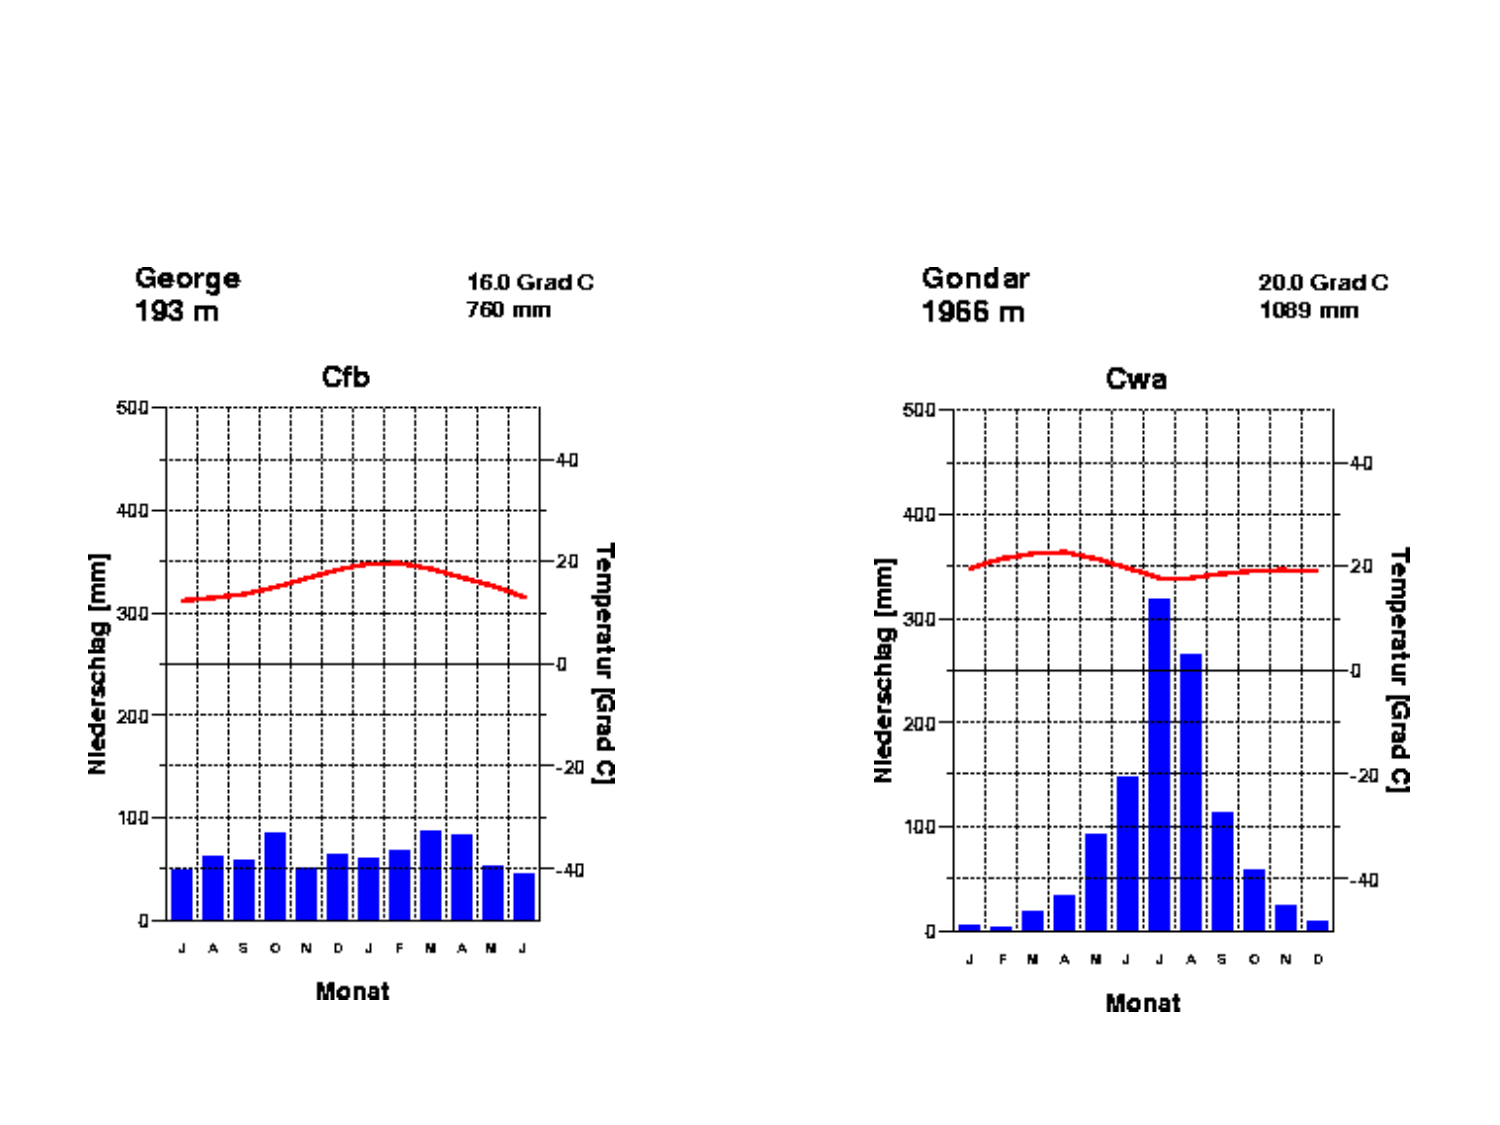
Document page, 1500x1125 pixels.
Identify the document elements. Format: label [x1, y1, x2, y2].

picture [874, 267, 1410, 1012]
picture [88, 267, 615, 1000]
